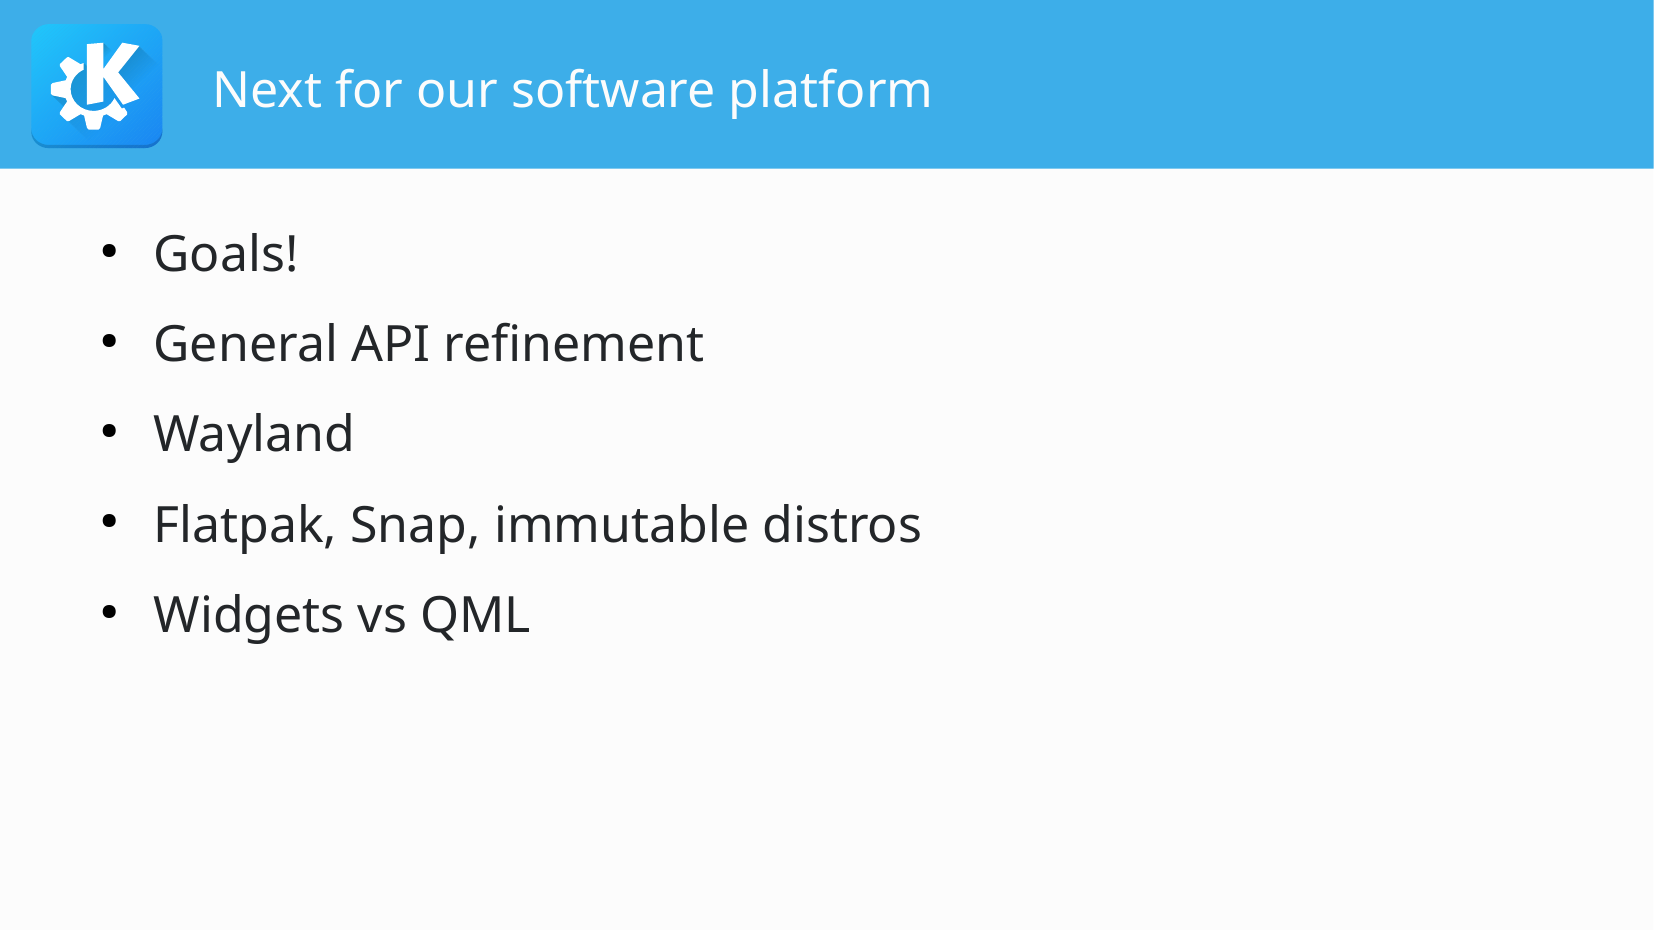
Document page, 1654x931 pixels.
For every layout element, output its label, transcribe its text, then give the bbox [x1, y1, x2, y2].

list Goals! General API refinement Wayland Flatpak, Snap, immutable distros Widgets vs QML [82, 217, 1571, 758]
title Next for our software platform [212, 10, 1563, 166]
